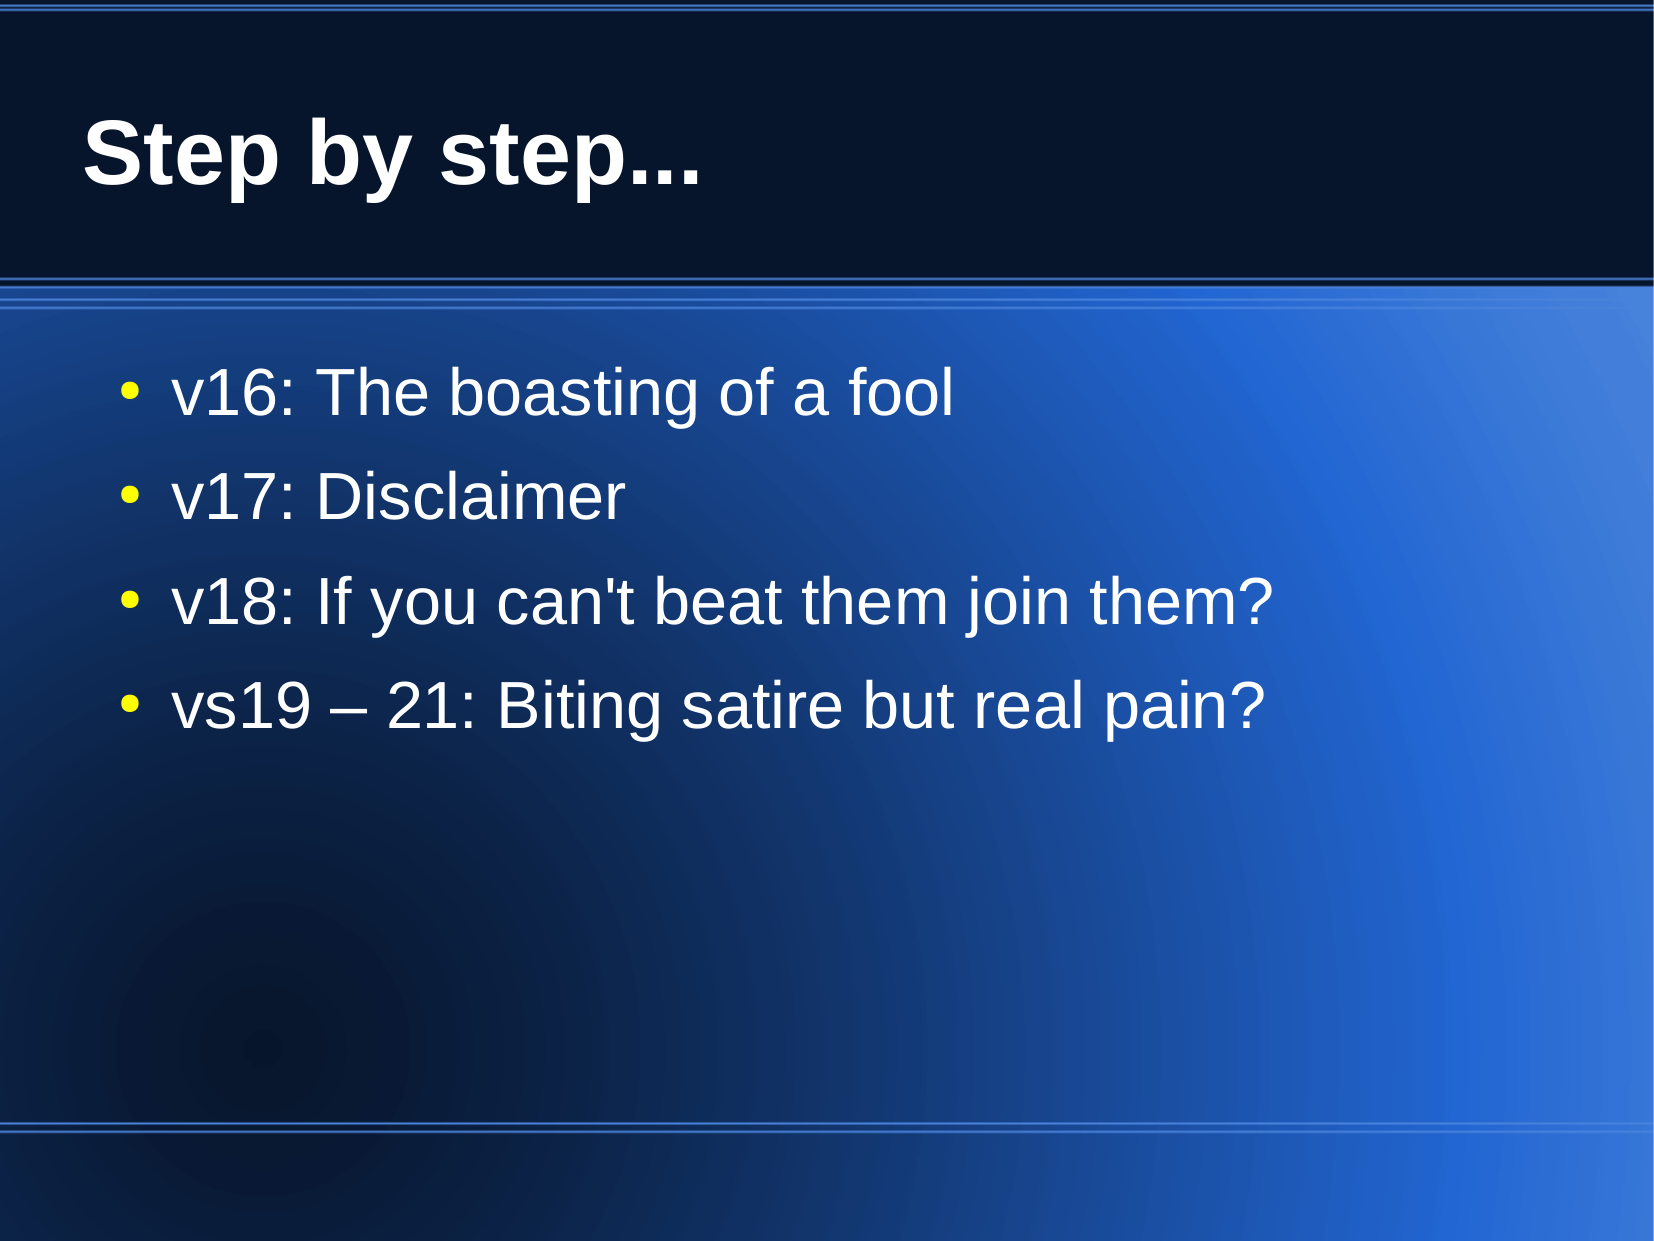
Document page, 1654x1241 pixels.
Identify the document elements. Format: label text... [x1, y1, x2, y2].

title Step by step... [82, 56, 1571, 250]
list v16: The boasting of a fool v17: Disclaimer v18: If you can't beat them join them? vs19 – 21: Biting satire but real pain? [82, 355, 1571, 1159]
picture [0, 0, 1654, 1241]
